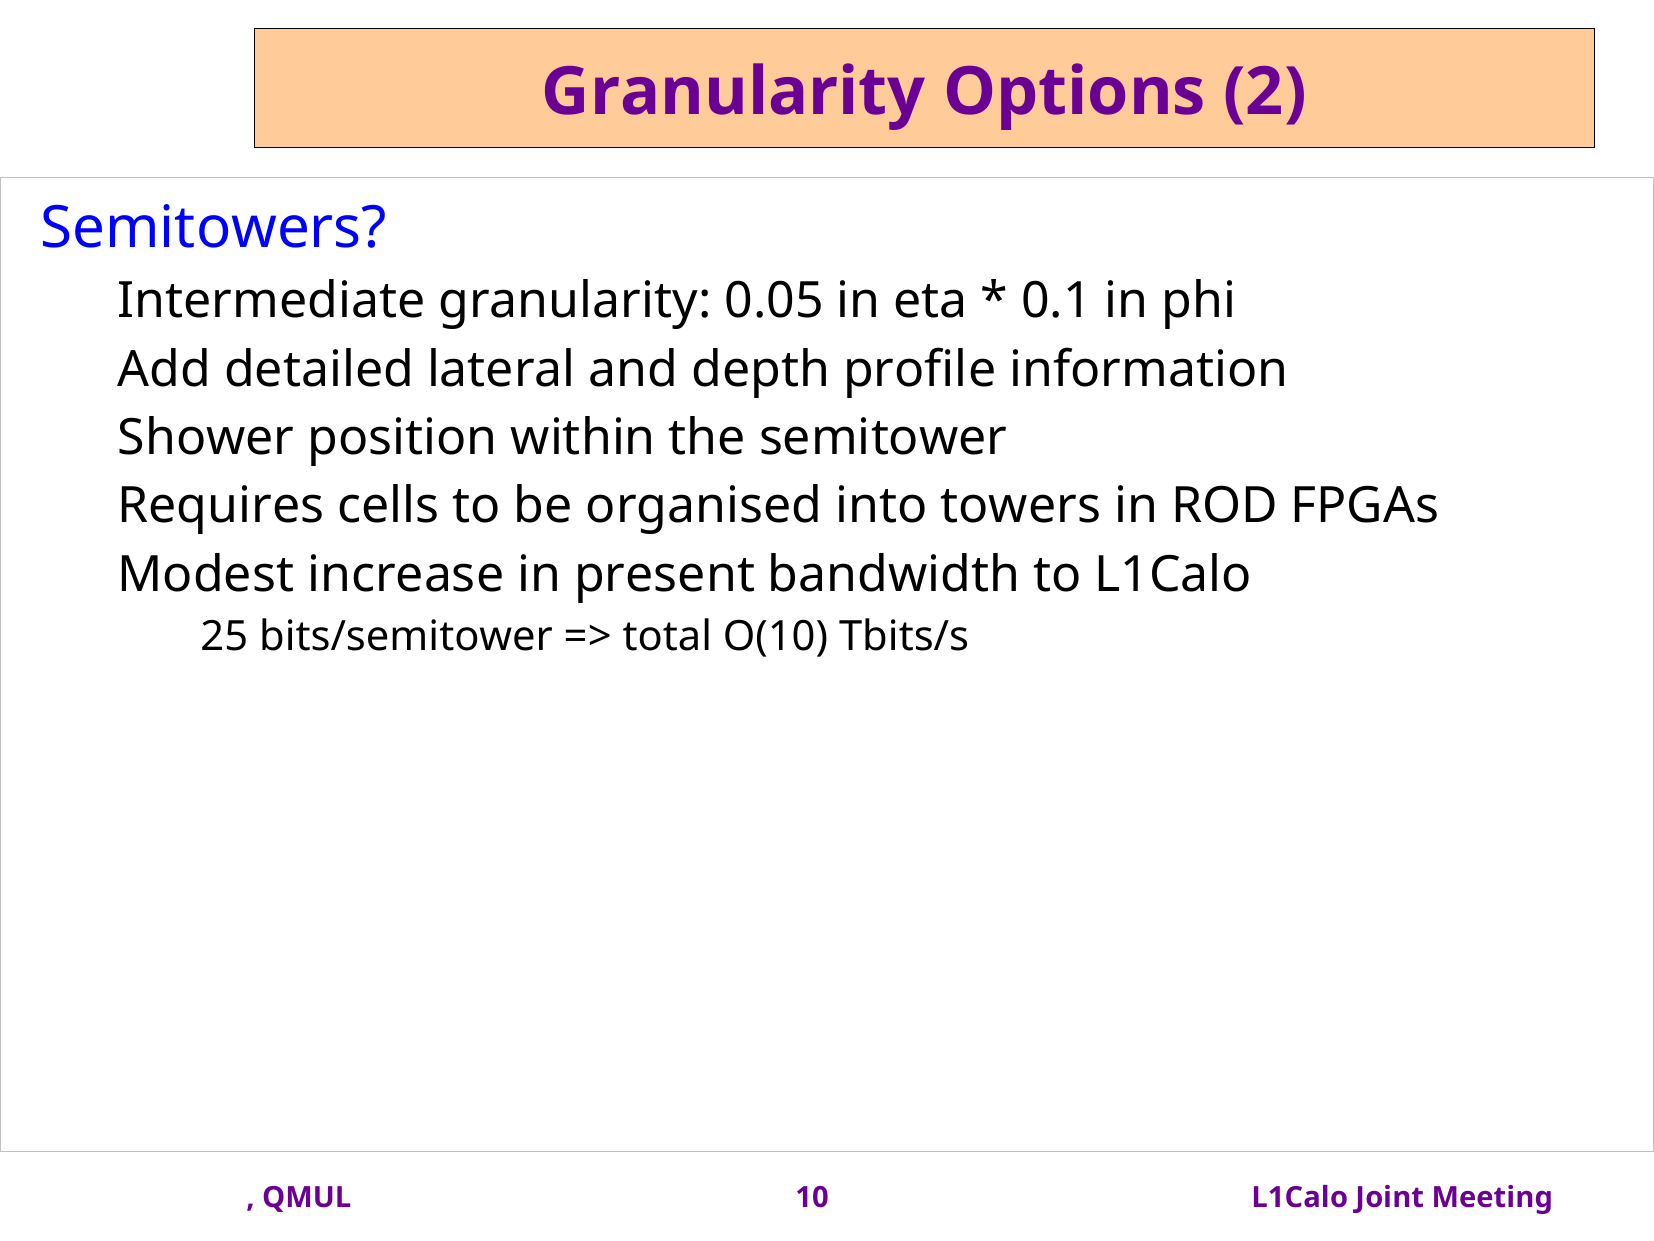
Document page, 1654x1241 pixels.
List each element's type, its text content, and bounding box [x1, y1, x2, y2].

list Semitowers? Intermediate granularity: 0.05 in eta * 0.1 in phi Add detailed lateral and depth profile information Shower position within the semitower Requires cells to be organised into towers in ROD FPGAs Modest increase in present bandwidth to L1Calo 25 bits/semitower => total O(10) Tbits/s [23, 185, 1624, 1105]
title Granularity Options (2) [254, 28, 1595, 148]
